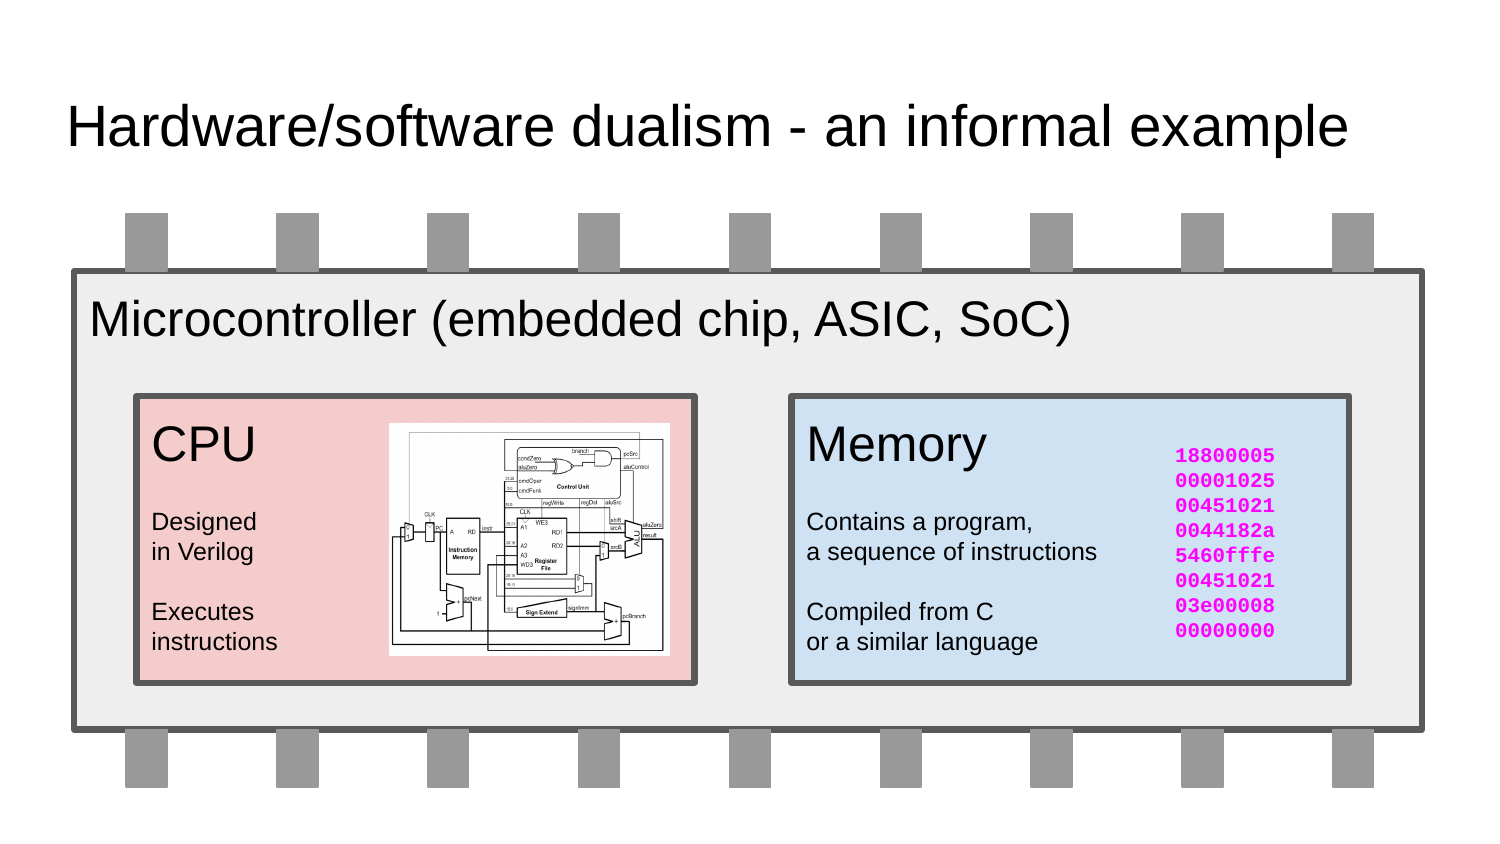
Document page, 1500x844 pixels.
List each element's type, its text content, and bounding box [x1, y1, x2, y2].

text_box Memory Contains a program, a sequence of instructions Compiled from C or a similar language [791, 395, 1350, 683]
text_box [277, 729, 318, 788]
text_box CPU Designed in Verilog Executes instructions [136, 395, 695, 683]
text_box [427, 213, 469, 272]
text_box [126, 213, 168, 272]
picture [388, 422, 670, 656]
text_box [1031, 213, 1073, 272]
text_box [277, 213, 318, 272]
text_box Microcontroller (embedded chip, ASIC, SoC) [74, 271, 1423, 730]
text_box [729, 213, 771, 272]
text_box [729, 729, 771, 788]
text_box [1181, 729, 1223, 788]
text_box [1332, 213, 1374, 272]
text_box [880, 213, 922, 272]
text_box [578, 729, 620, 788]
text_box [880, 729, 922, 788]
text_box [427, 729, 469, 788]
text_box 18800005 00001025 00451021 0044182a 5460fffe 00451021 03e00008 00000000 [1160, 427, 1292, 652]
text_box [578, 213, 620, 272]
text_box [1332, 729, 1374, 788]
title Hardware/software dualism - an informal example [51, 72, 1449, 167]
text_box [1181, 213, 1223, 272]
text_box [1031, 729, 1073, 788]
text_box [126, 729, 168, 788]
